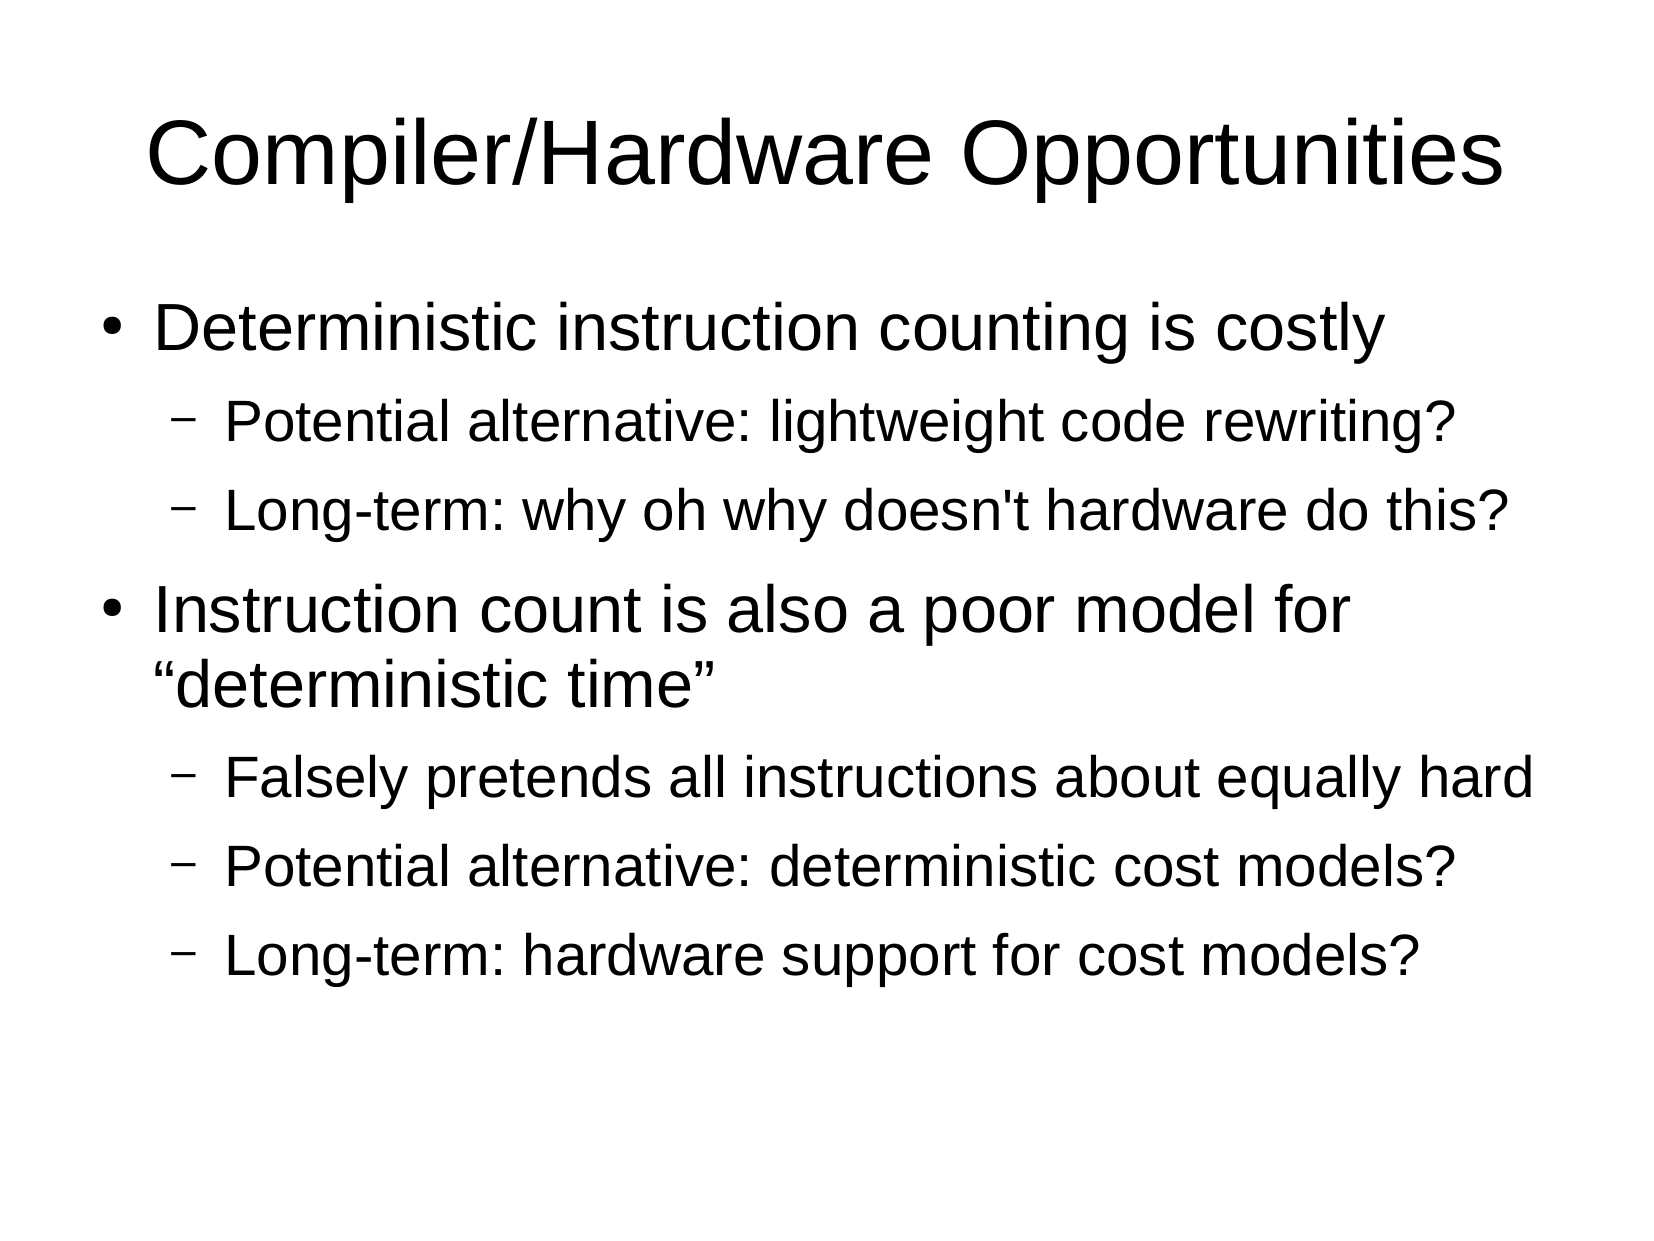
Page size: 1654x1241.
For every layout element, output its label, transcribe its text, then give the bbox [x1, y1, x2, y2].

title Compiler/Hardware Opportunities [82, 49, 1571, 257]
list Deterministic instruction counting is costly Potential alternative: lightweight code rewriting? Long-term: why oh why doesn't hardware do this? Instruction count is also a poor model for “deterministic time” Falsely pretends all instructions about equally hard Potential alternative: deterministic cost models? Long-term: hardware support for cost models? [82, 290, 1571, 1010]
